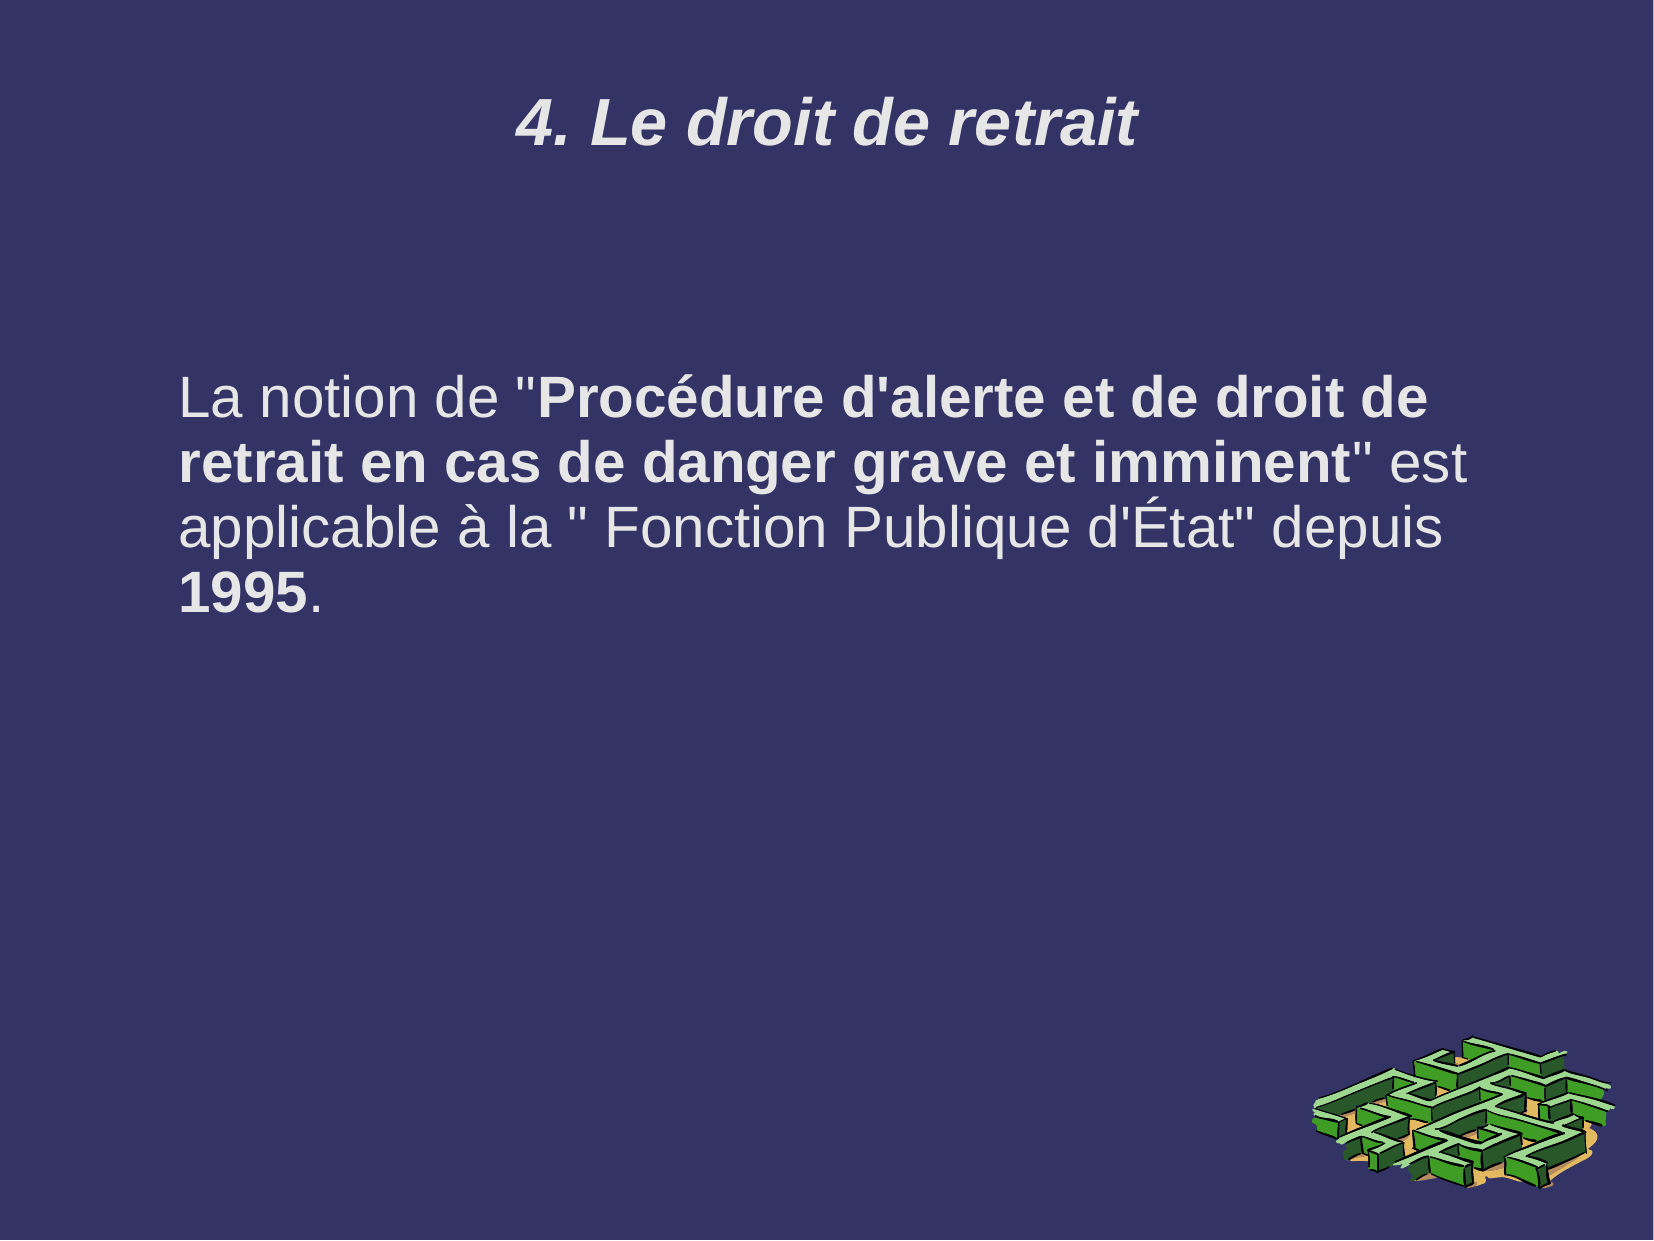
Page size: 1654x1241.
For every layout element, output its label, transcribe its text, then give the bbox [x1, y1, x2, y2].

title 4. Le droit de retrait [121, 26, 1534, 219]
list La notion de "Procédure d'alerte et de droit de retrait en cas de danger grave et imminent" est applicable à la " Fonction Publique d'État" depuis 1995. [178, 364, 1570, 630]
